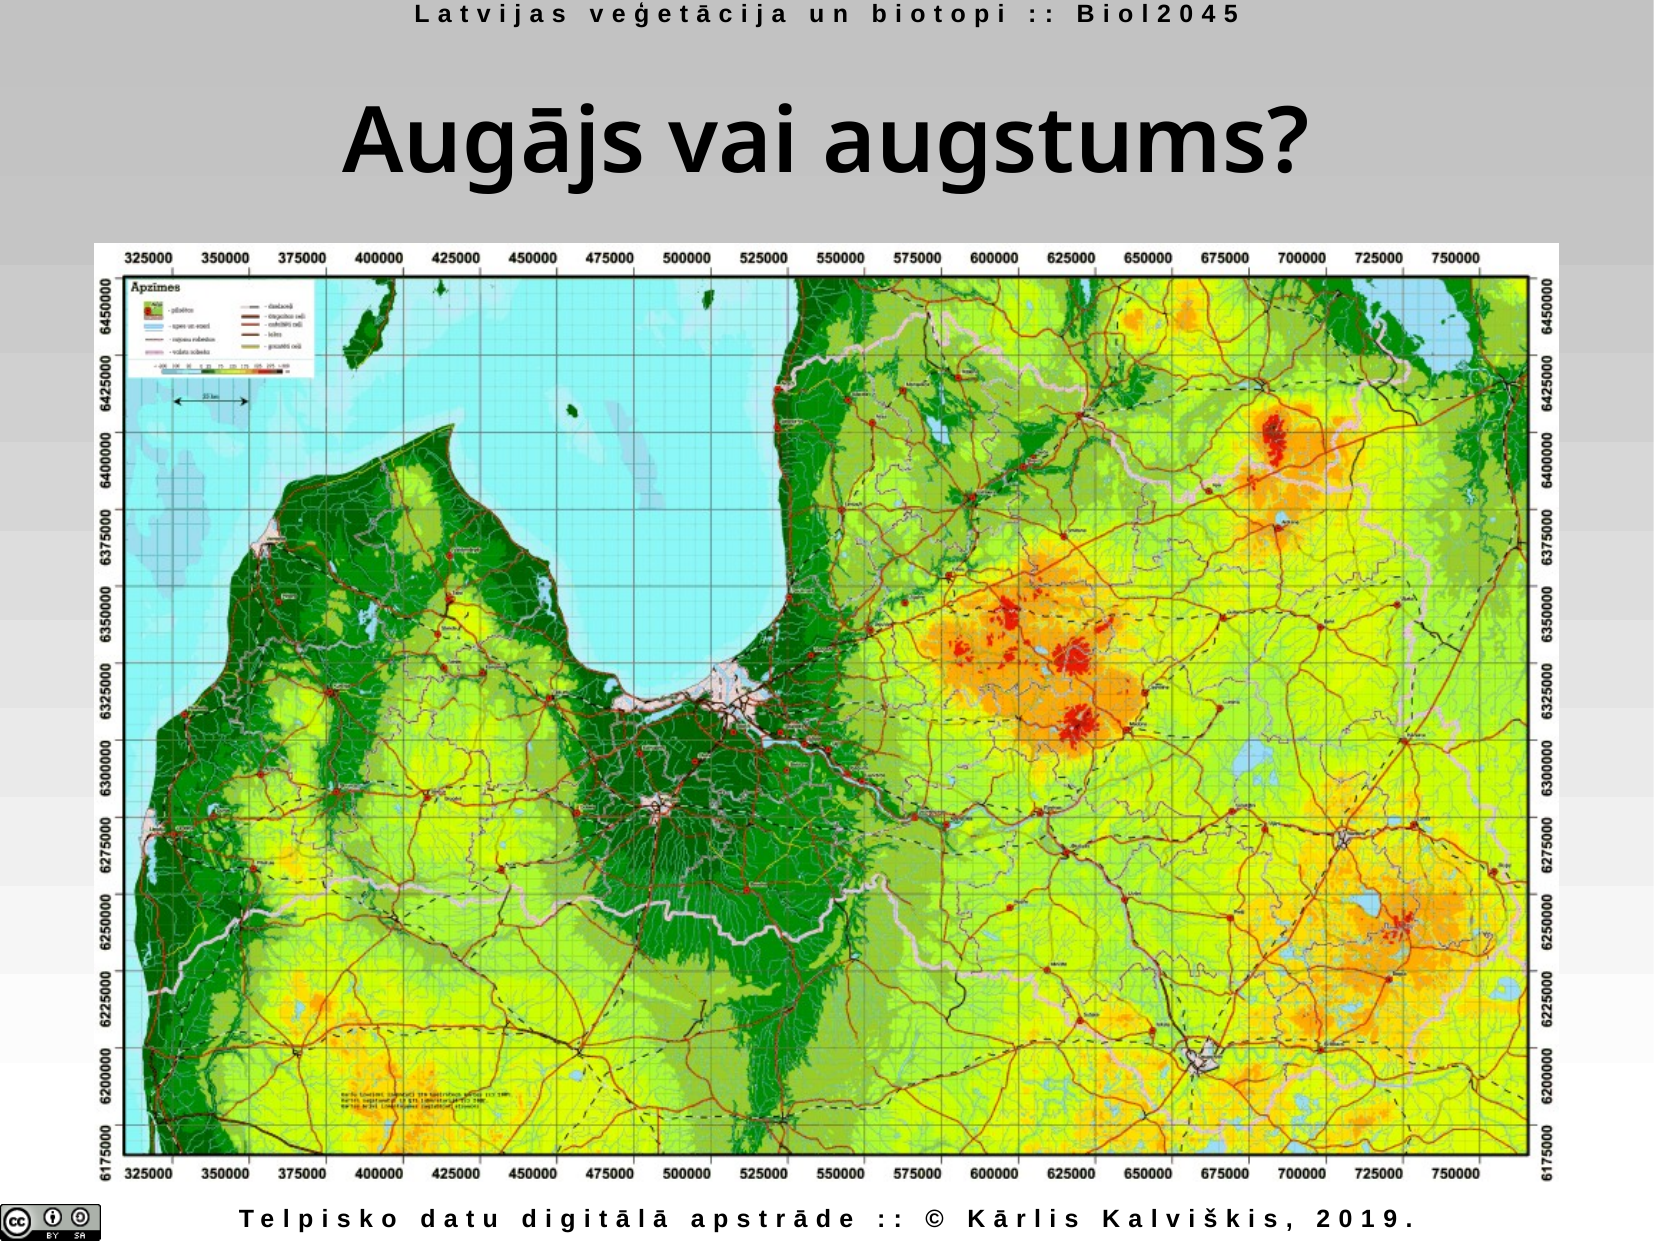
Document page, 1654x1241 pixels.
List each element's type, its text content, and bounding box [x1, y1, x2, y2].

picture [0, 0, 1654, 1241]
title Augājs vai augstums? [29, 49, 1625, 296]
